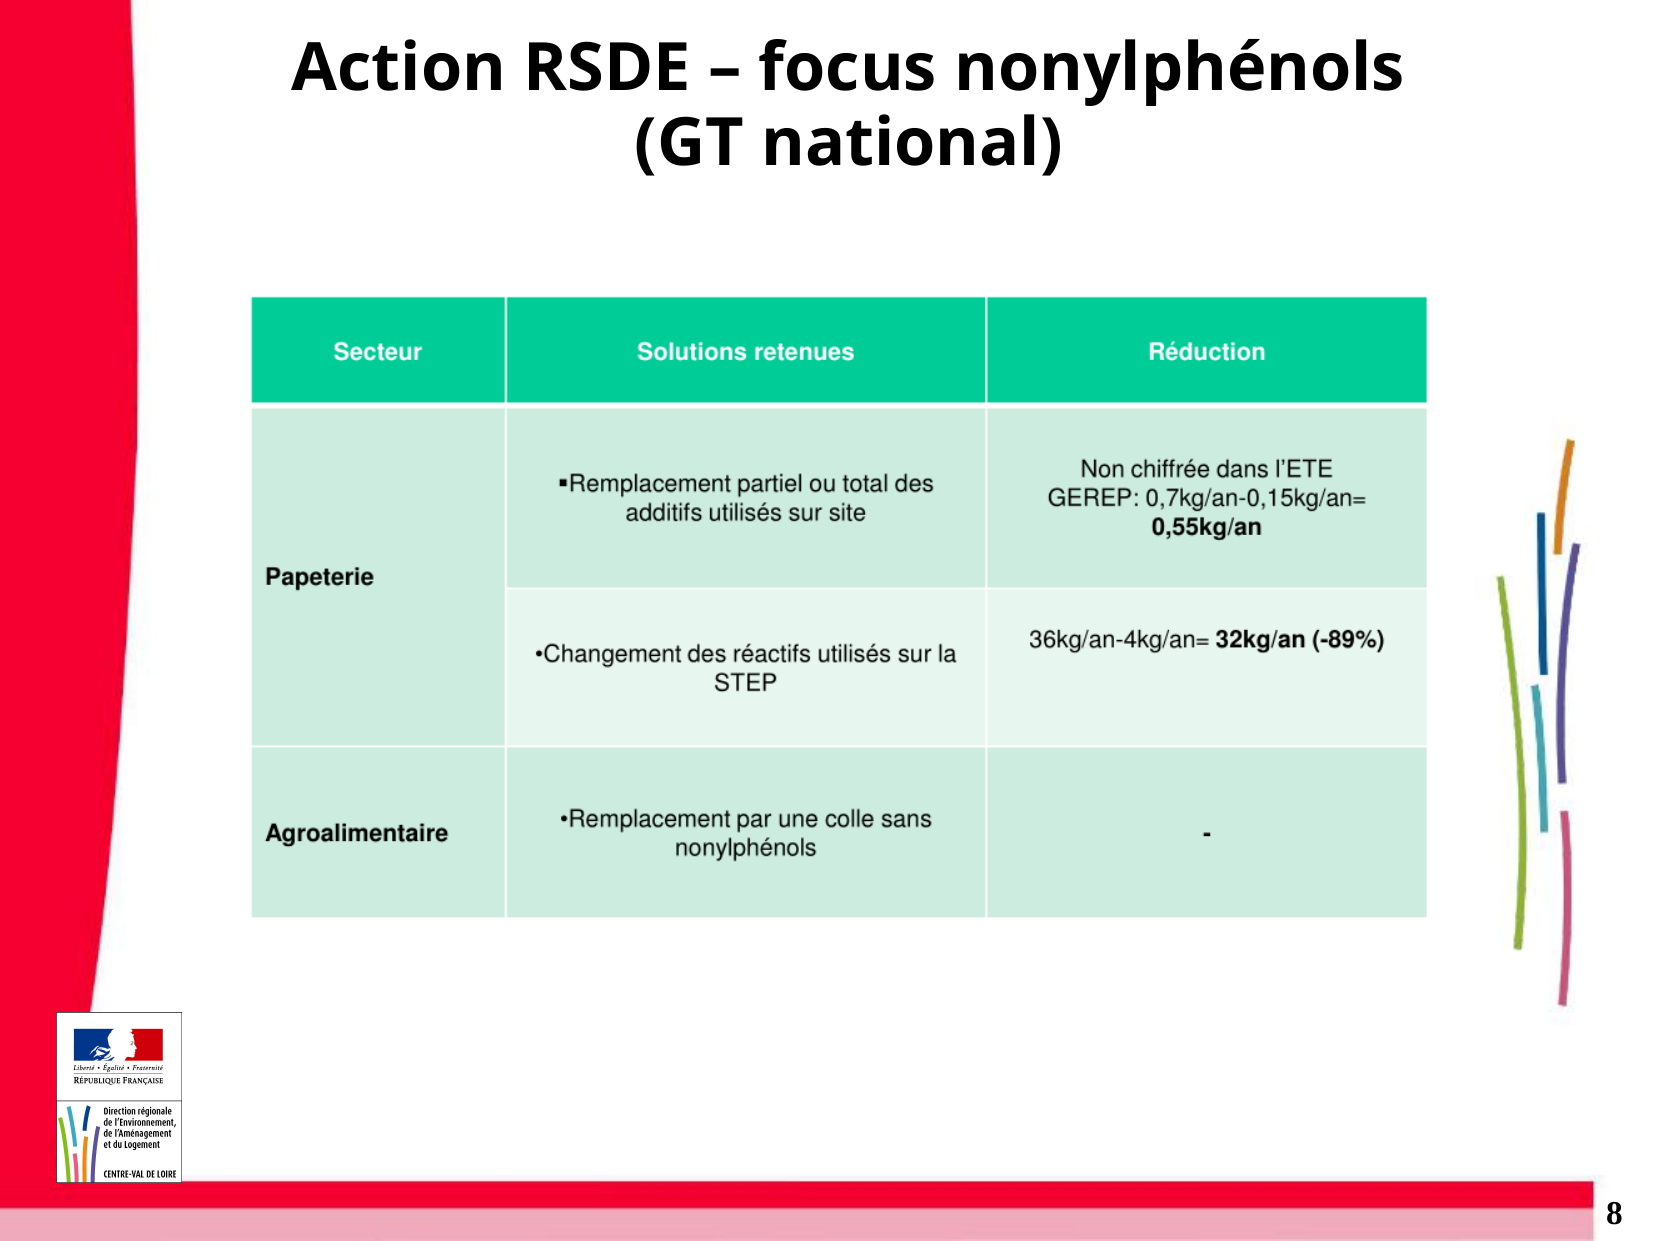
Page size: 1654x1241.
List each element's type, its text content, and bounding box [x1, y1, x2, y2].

text_box Action RSDE – focus nonylphénols (GT national) [259, 23, 1439, 188]
picture [0, 0, 1653, 1241]
